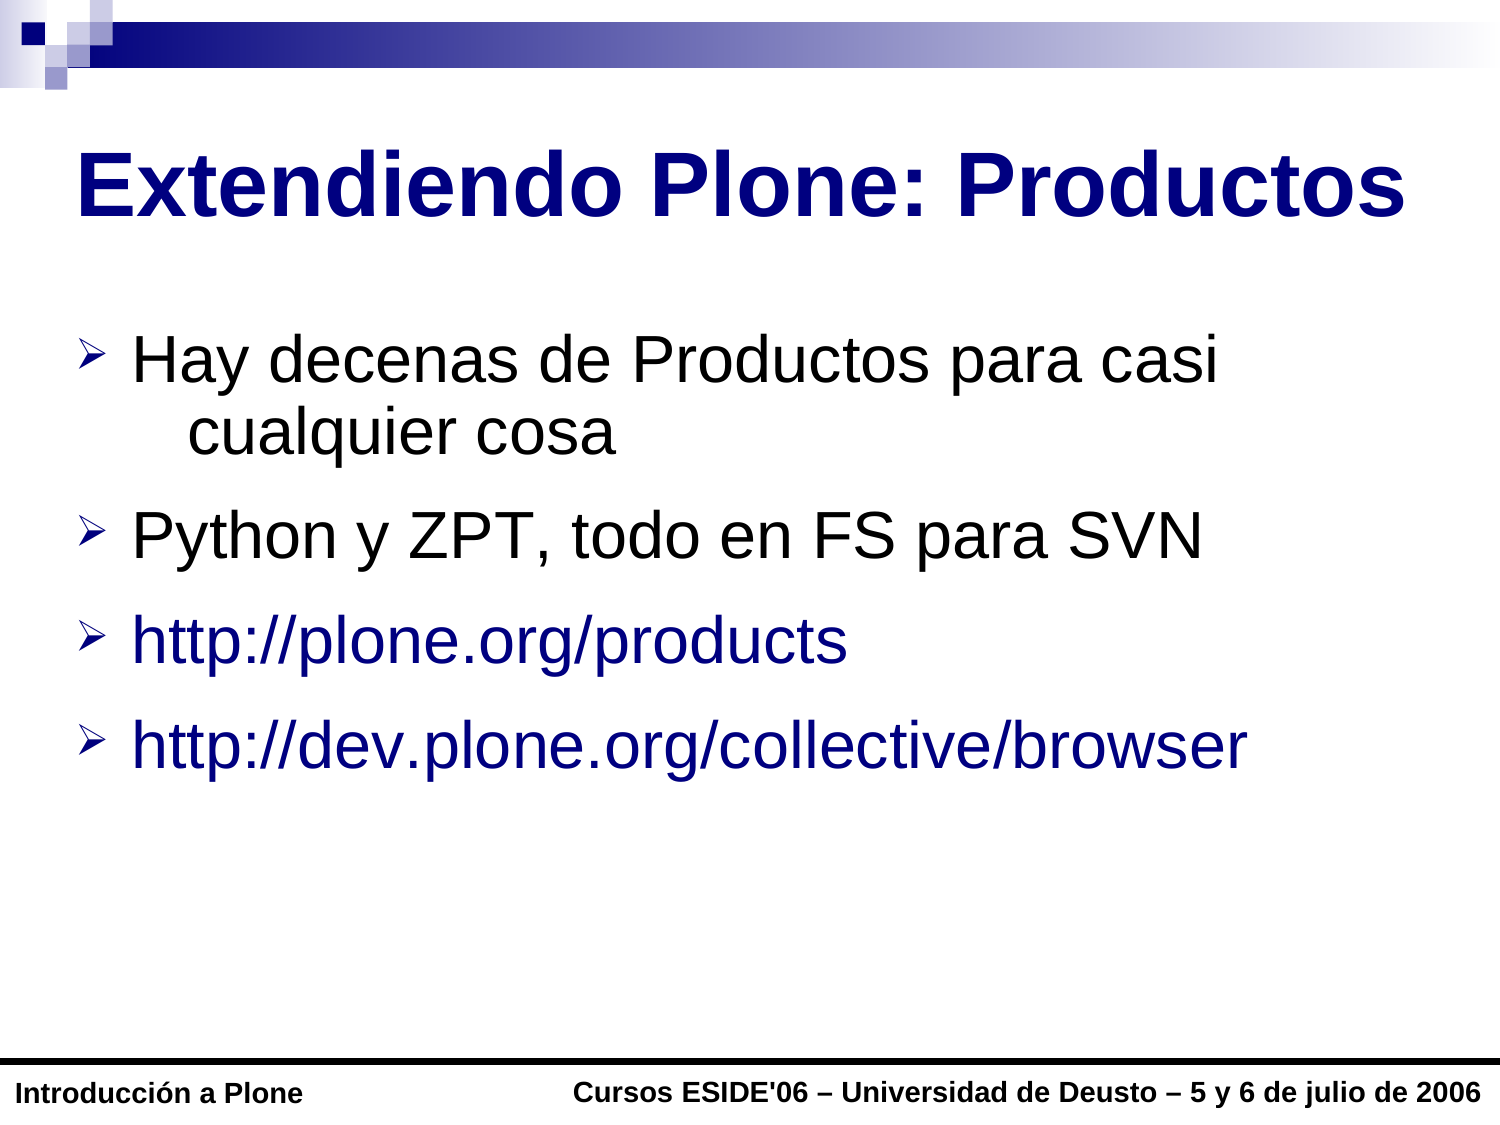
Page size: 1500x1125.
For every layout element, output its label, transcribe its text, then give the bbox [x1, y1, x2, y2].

list Hay decenas de Productos para casi cualquier cosa Python y ZPT, todo en FS para SVN http://plone.org/products http://dev.plone.org/collective/browser [75, 324, 1426, 1034]
title Extendiendo Plone: Productos [75, 66, 1426, 309]
